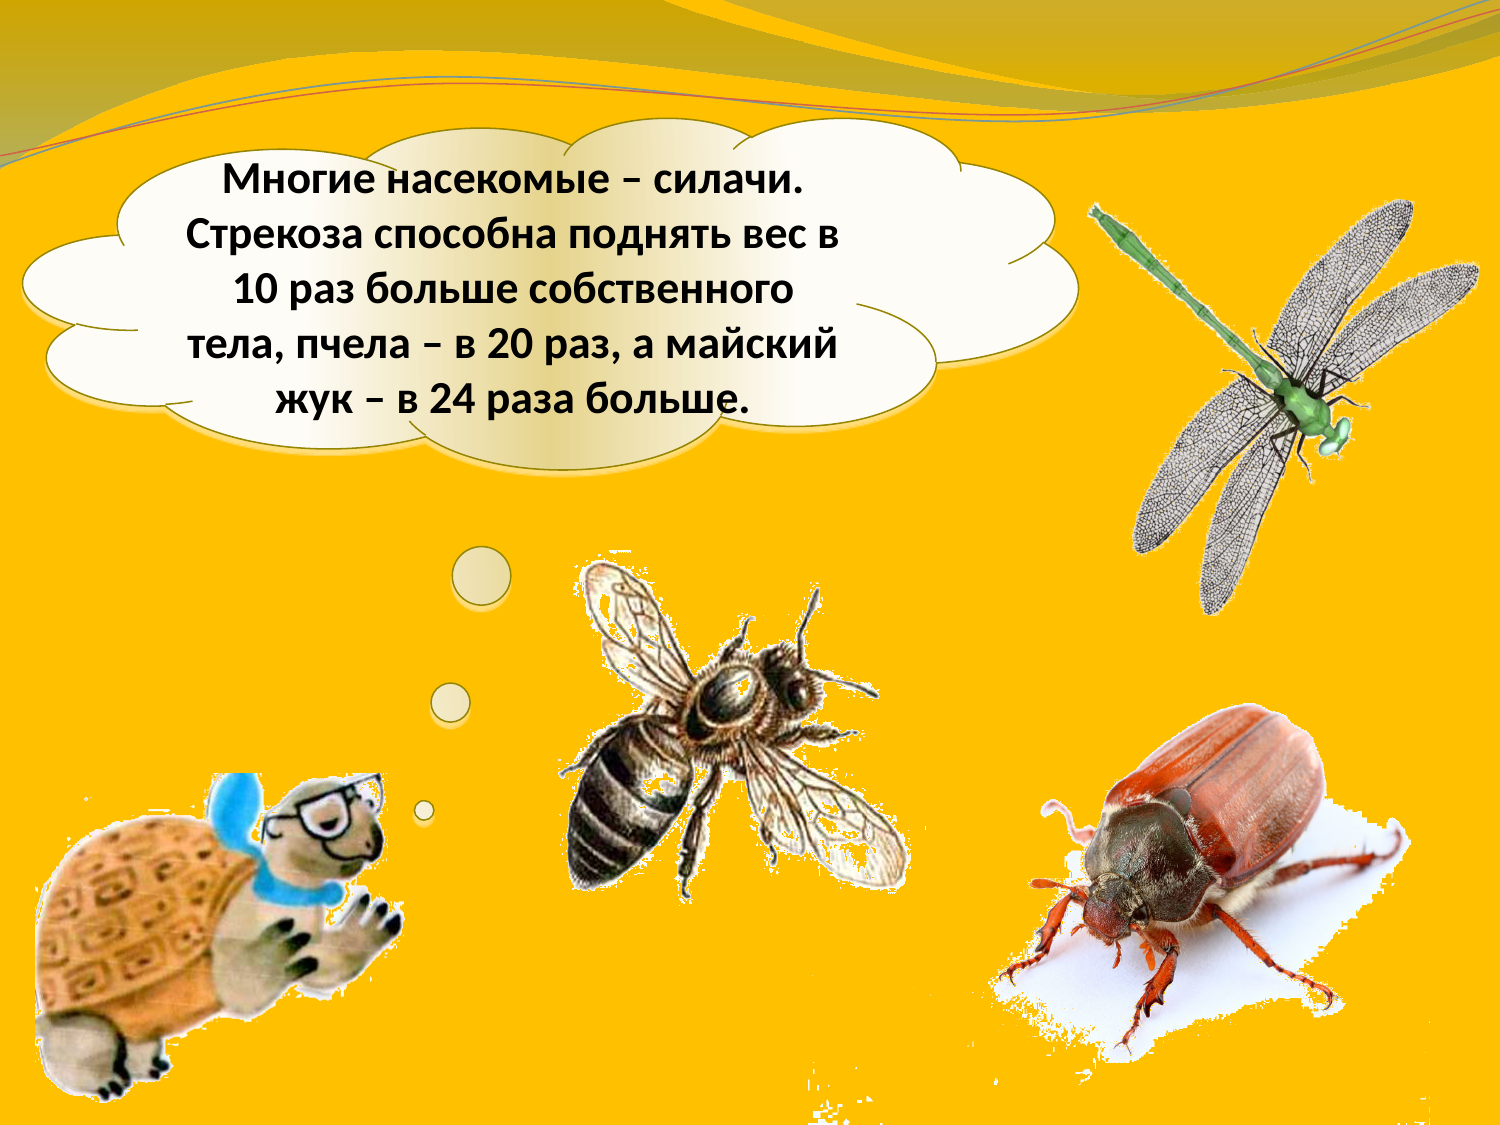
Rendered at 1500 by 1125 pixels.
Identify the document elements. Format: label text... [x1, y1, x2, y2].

picture [539, 550, 1430, 1125]
picture [1043, 164, 1486, 641]
text_box Многие насекомые – силачи. Стрекоза способна поднять вес в 10 раз больше собственного тела, пчела – в 20 раз, а майский жук – в 24 раза больше. [452, 546, 511, 606]
picture [35, 773, 411, 1110]
text_box Многие насекомые – силачи. Стрекоза способна поднять вес в 10 раз больше собственного тела, пчела – в 20 раз, а майский жук – в 24 раза больше. [22, 118, 1078, 471]
